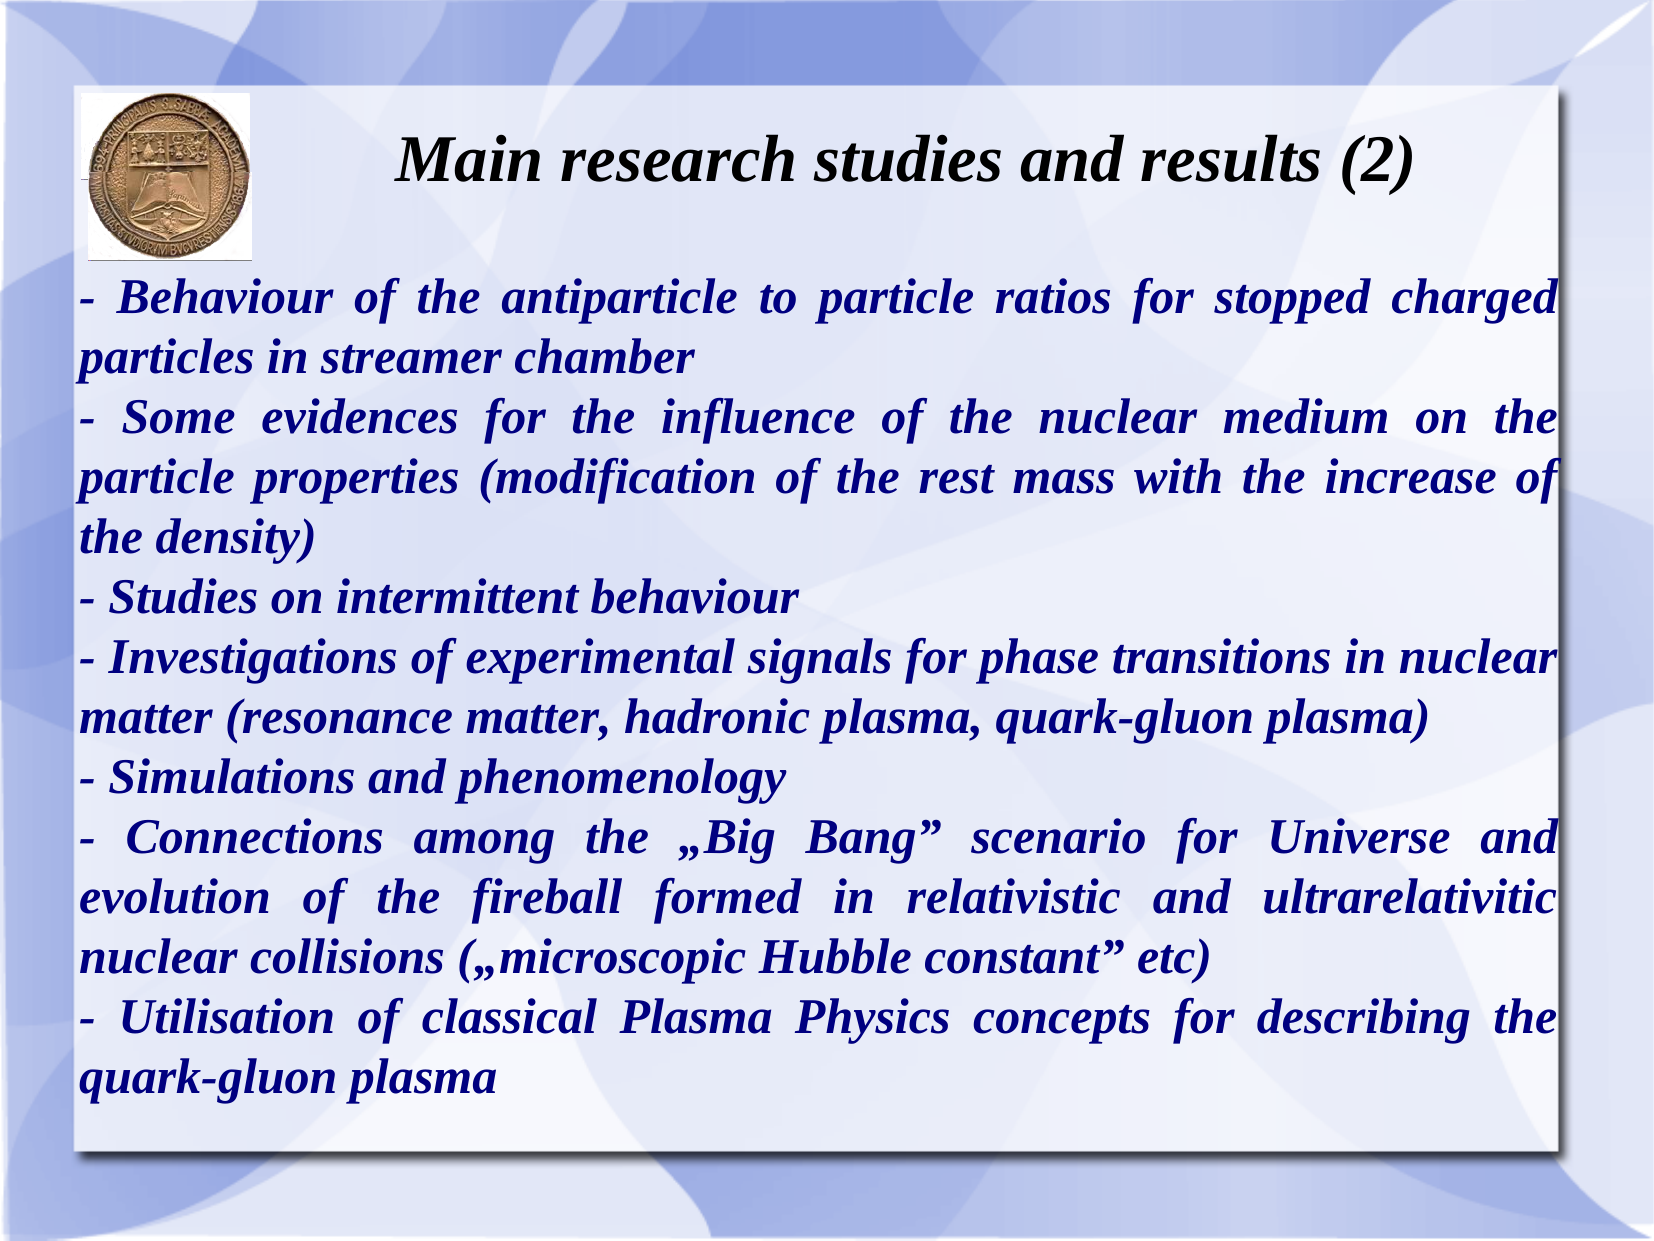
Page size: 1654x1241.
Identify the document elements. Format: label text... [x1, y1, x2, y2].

title Main research studies and results (2) [255, 93, 1561, 218]
list - Behaviour of the antiparticle to particle ratios for stopped charged particles in streamer chamber - Some evidences for the influence of the nuclear medium on the particle properties (modification of the rest mass with the increase of the density) - Studies on intermittent behaviour - Investigations of experimental signals for phase transitions in nuclear matter (resonance matter, hadronic plasma, quark-gluon plasma) - Simulations and phenomenology - Connections among the „Big Bang” scenario for Universe and evolution of the fireball formed in relativistic and ultrarelativitic nuclear collisions („microscopic Hubble constant” etc) - Utilisation of classical Plasma Physics concepts for describing the quark-gluon plasma [79, 263, 1560, 1109]
chart [80, 93, 255, 264]
